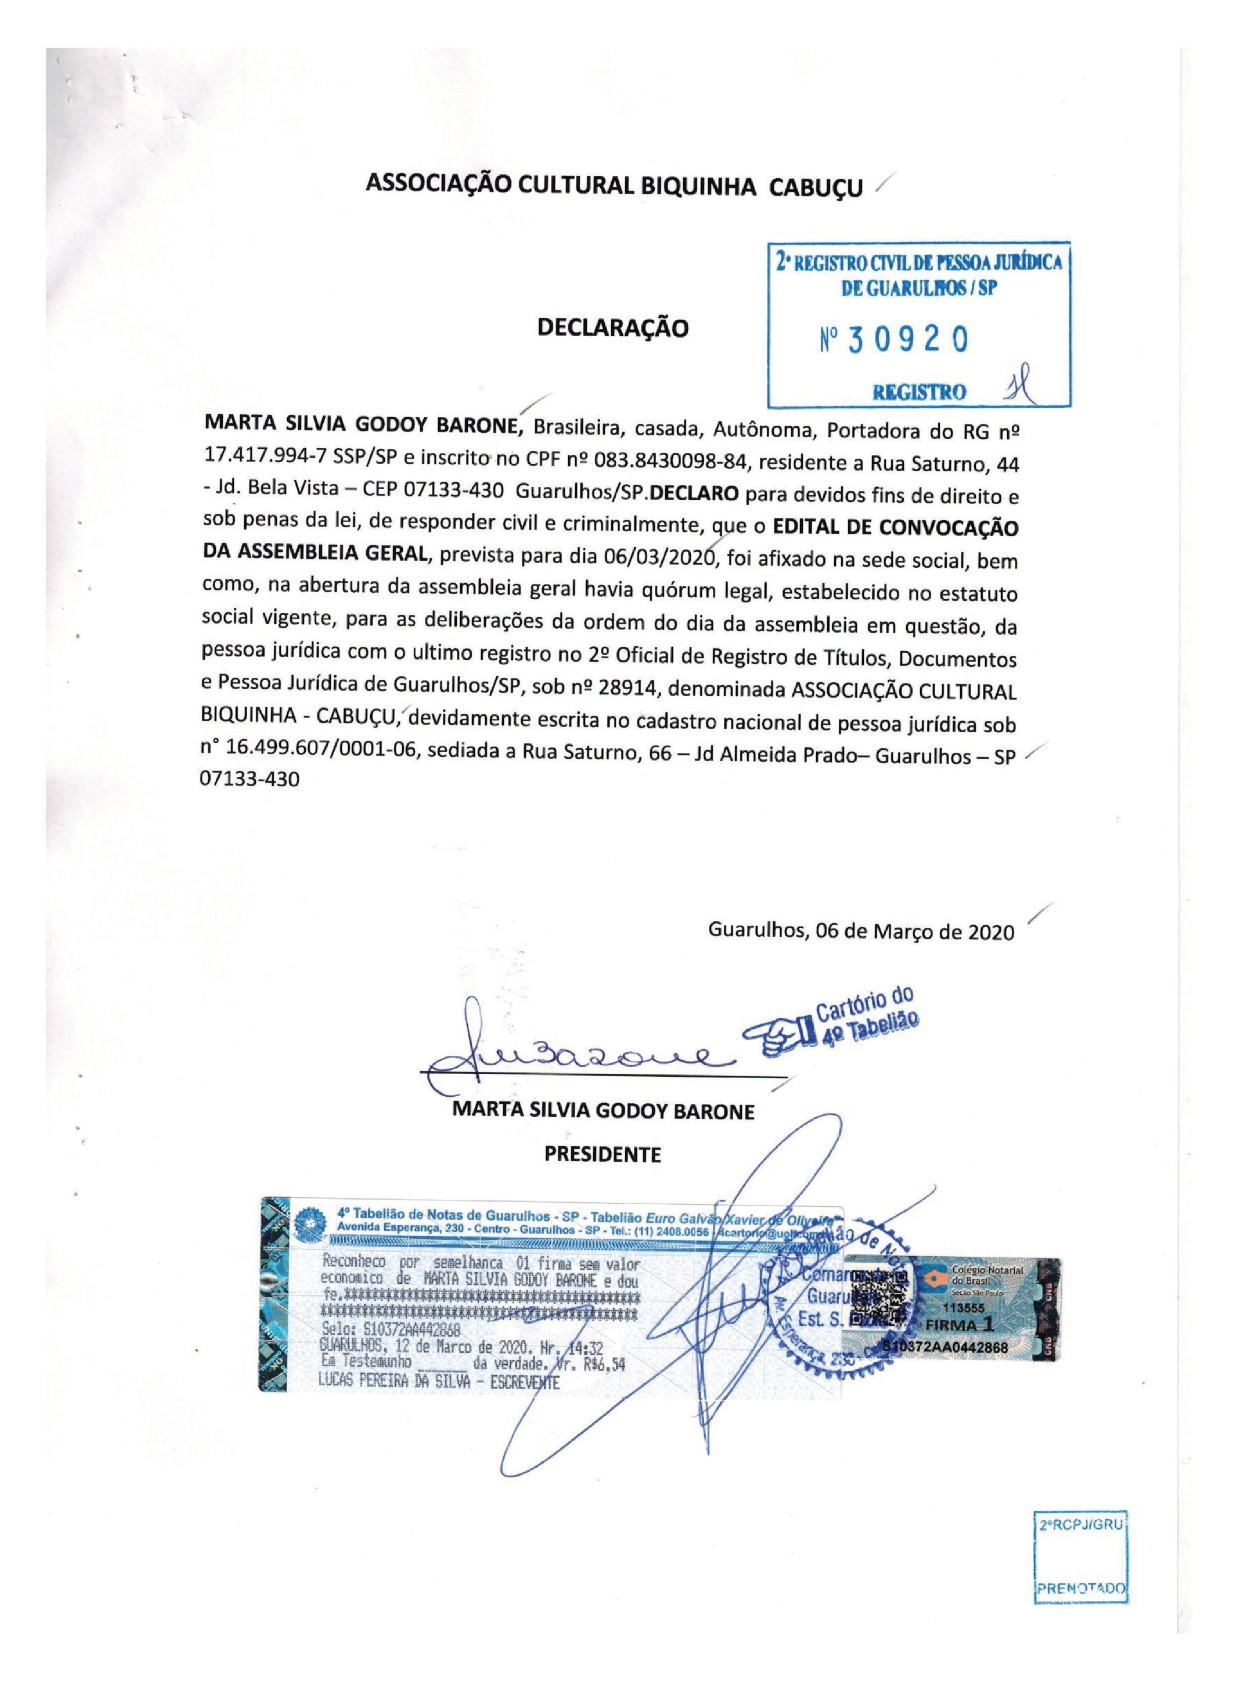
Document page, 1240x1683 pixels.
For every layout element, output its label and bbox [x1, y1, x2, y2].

text_box [0, 0, 1238, 1681]
